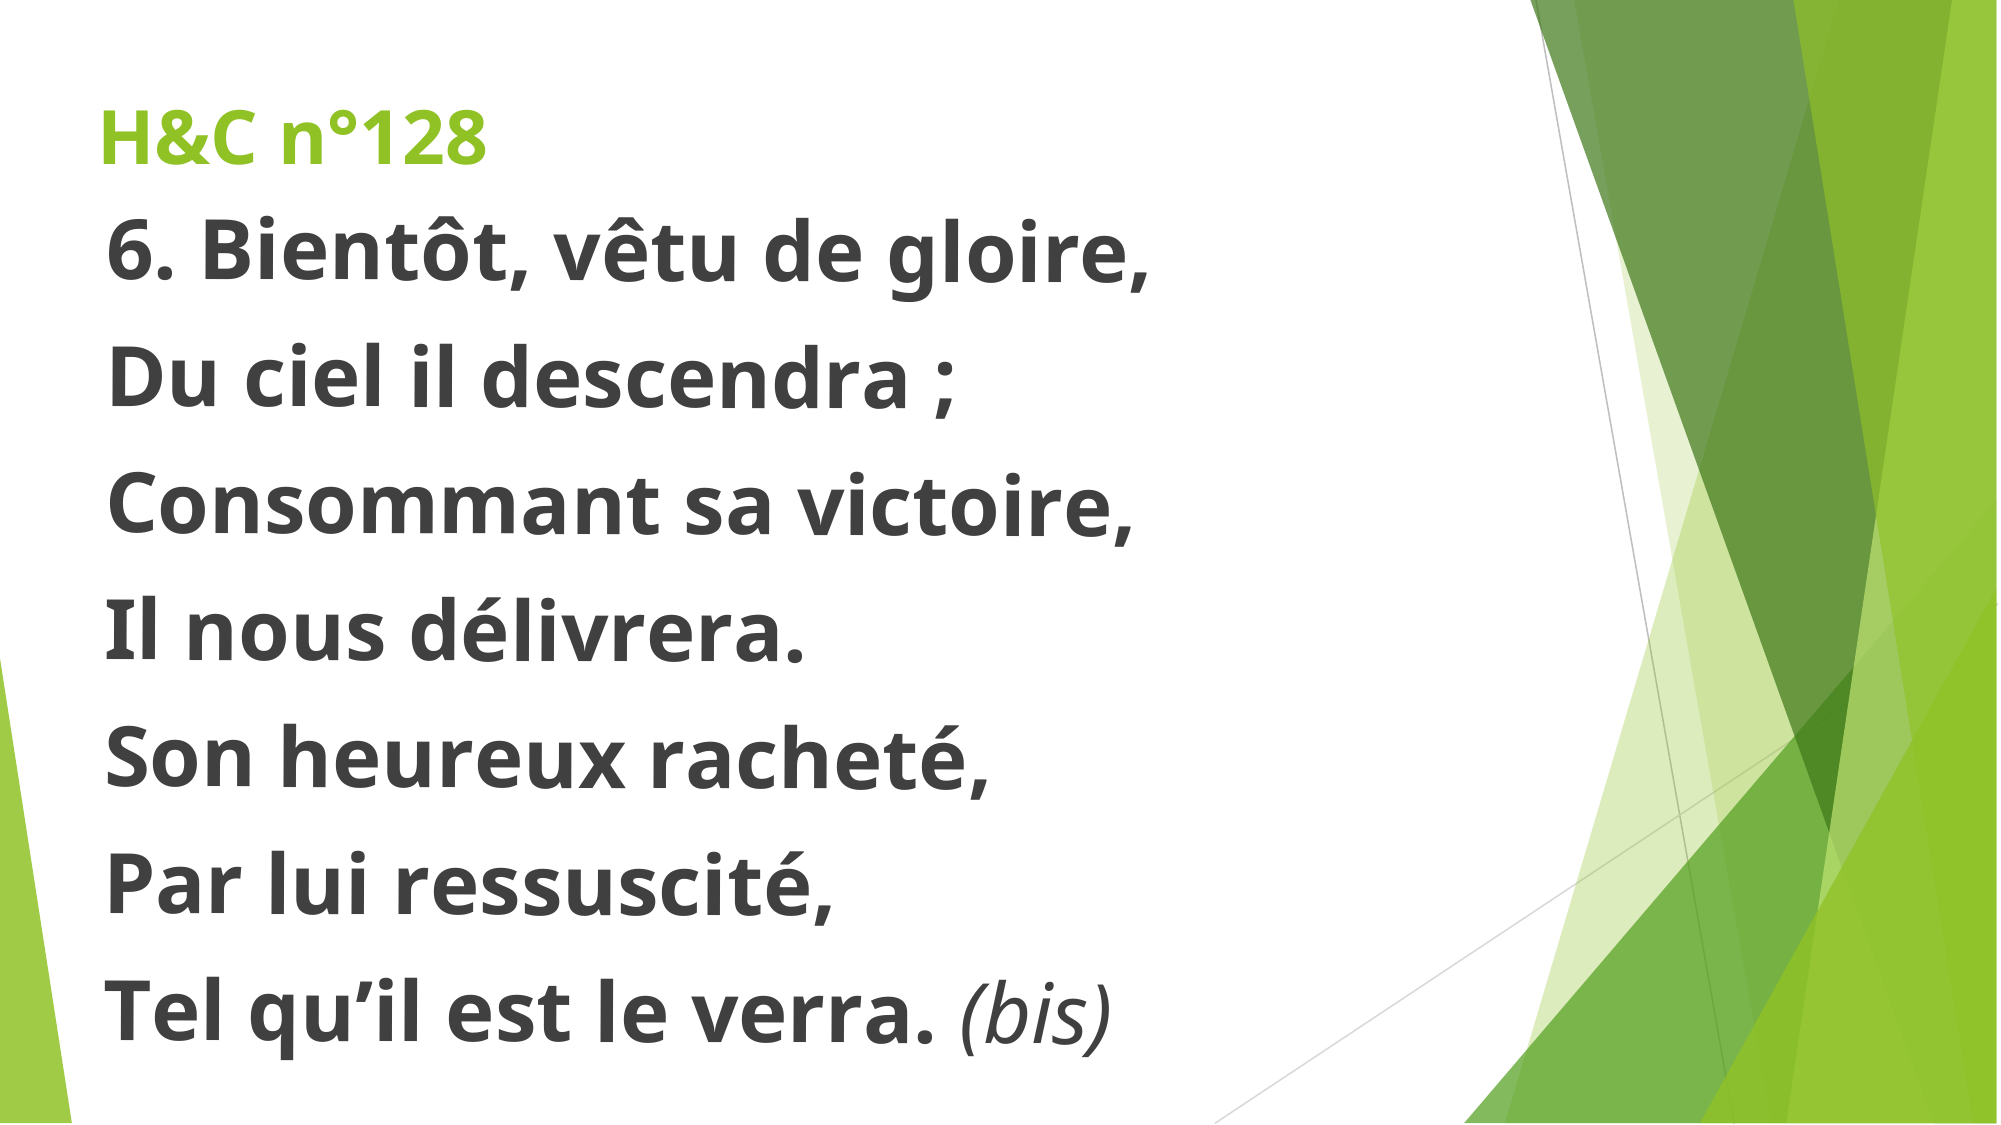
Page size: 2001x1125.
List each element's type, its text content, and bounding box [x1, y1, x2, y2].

text_box 6. Bientôt, vêtu de gloire, Du ciel il descendra ; Consommant sa victoire, Il nous délivrera. Son heureux racheté, Par lui ressuscité, Tel qu’il est le verra. (bis) [88, 173, 1958, 1086]
text_box H&C n°128 [82, 82, 591, 189]
